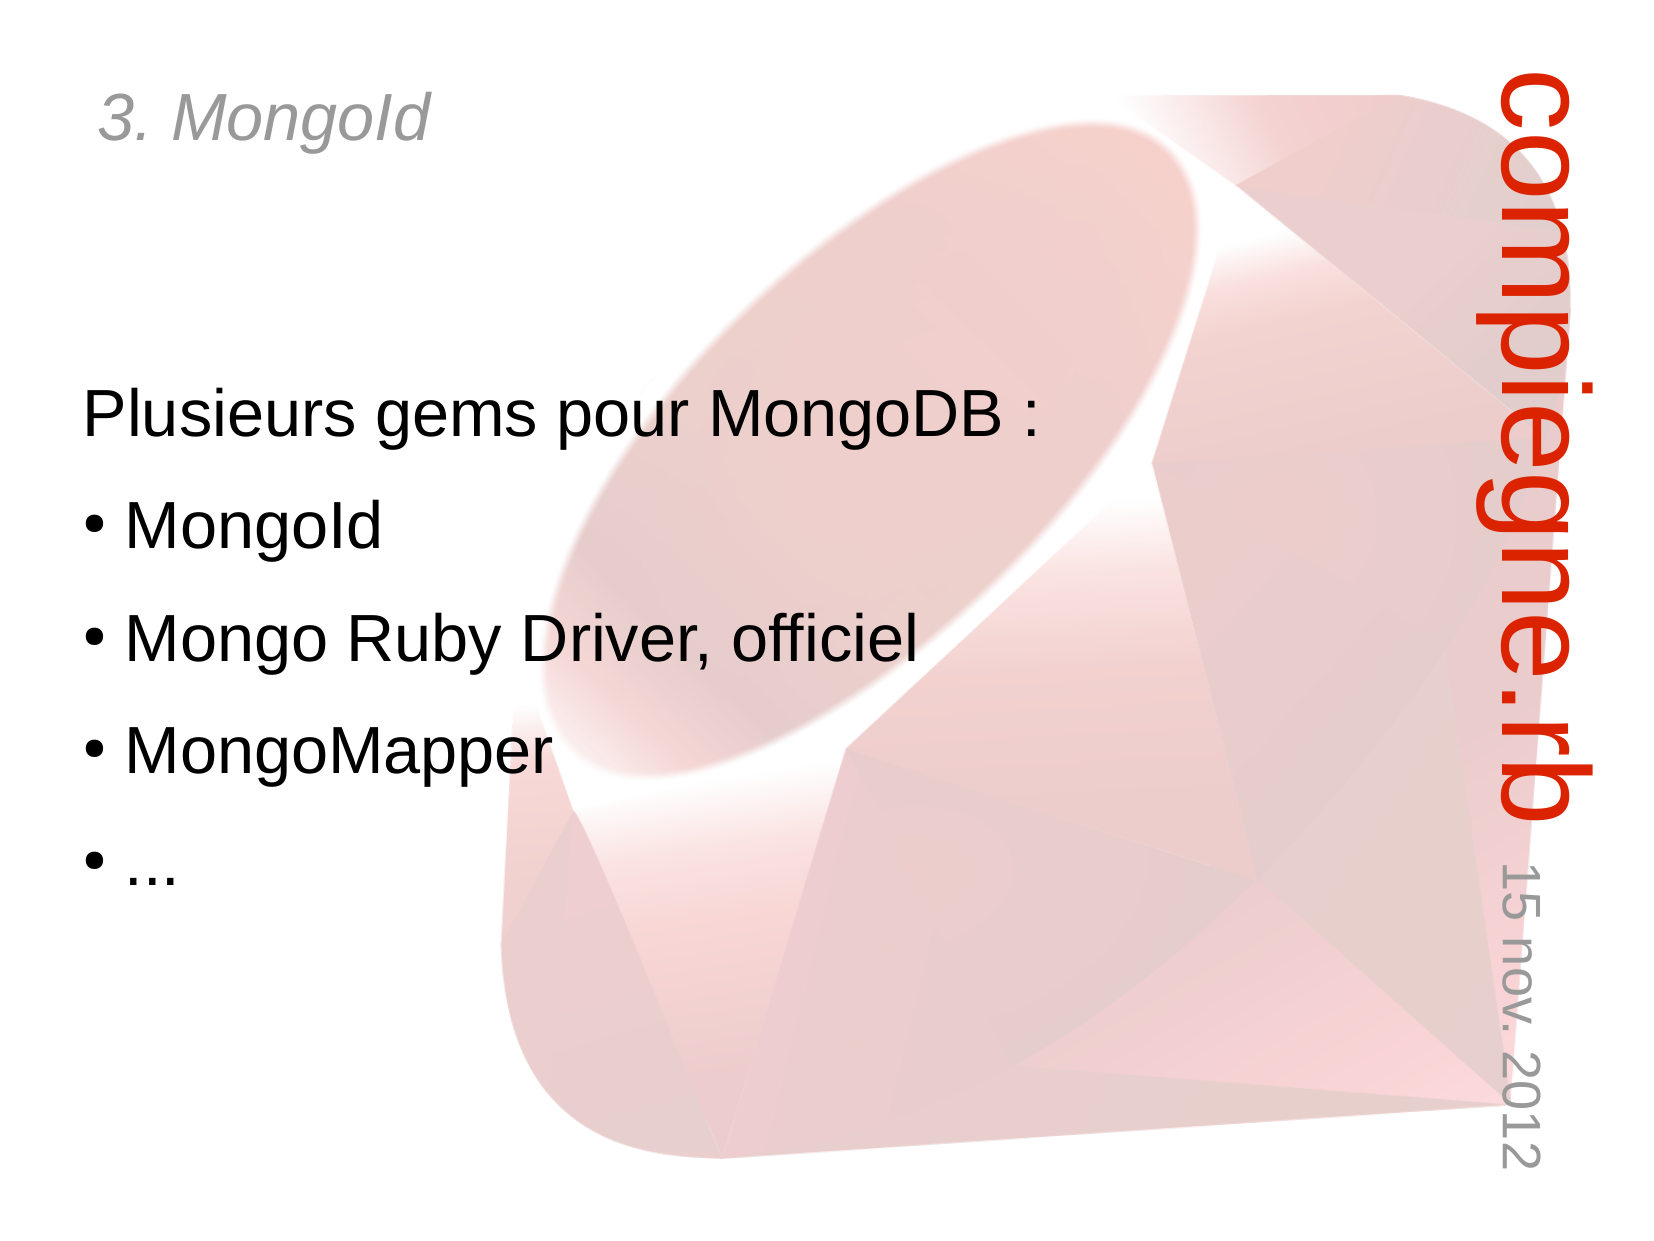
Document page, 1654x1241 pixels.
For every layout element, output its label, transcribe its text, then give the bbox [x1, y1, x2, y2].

subtitle Plusieurs gems pour MongoDB : MongoId Mongo Ruby Driver, officiel MongoMapper ... [82, 188, 1477, 1162]
title compiegne.rb 15 nov. 2012 [1442, 23, 1650, 1217]
picture [484, 70, 1442, 188]
text_box 3. MongoId [82, 73, 1090, 166]
